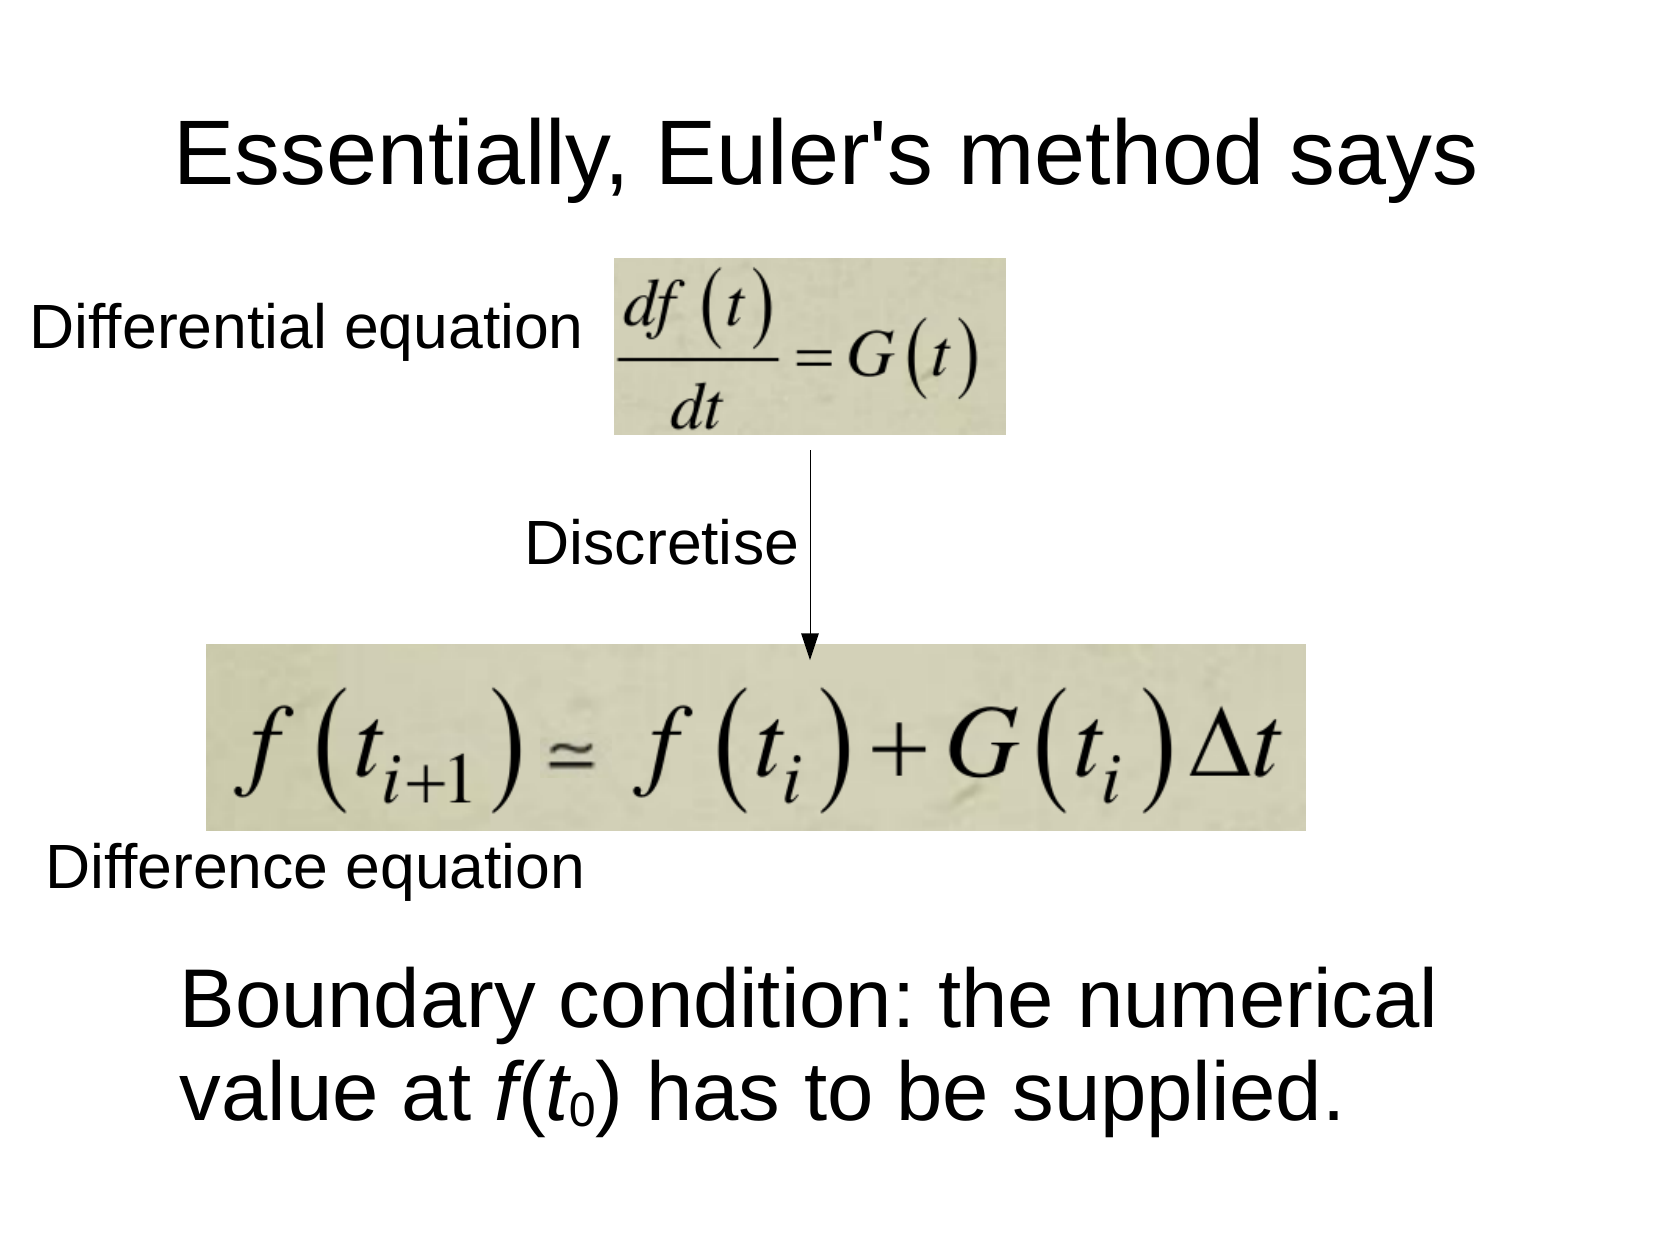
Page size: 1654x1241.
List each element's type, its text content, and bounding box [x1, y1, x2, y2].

picture [206, 644, 1306, 831]
text_box Boundary condition: the numerical value at f(t0) has to be supplied. [165, 945, 1621, 1231]
text_box Differential equation [15, 285, 615, 370]
text_box Difference equation [30, 825, 631, 910]
title Essentially, Euler's method says [82, 49, 1571, 257]
picture [614, 258, 1006, 436]
text_box Discretise [510, 500, 1110, 586]
